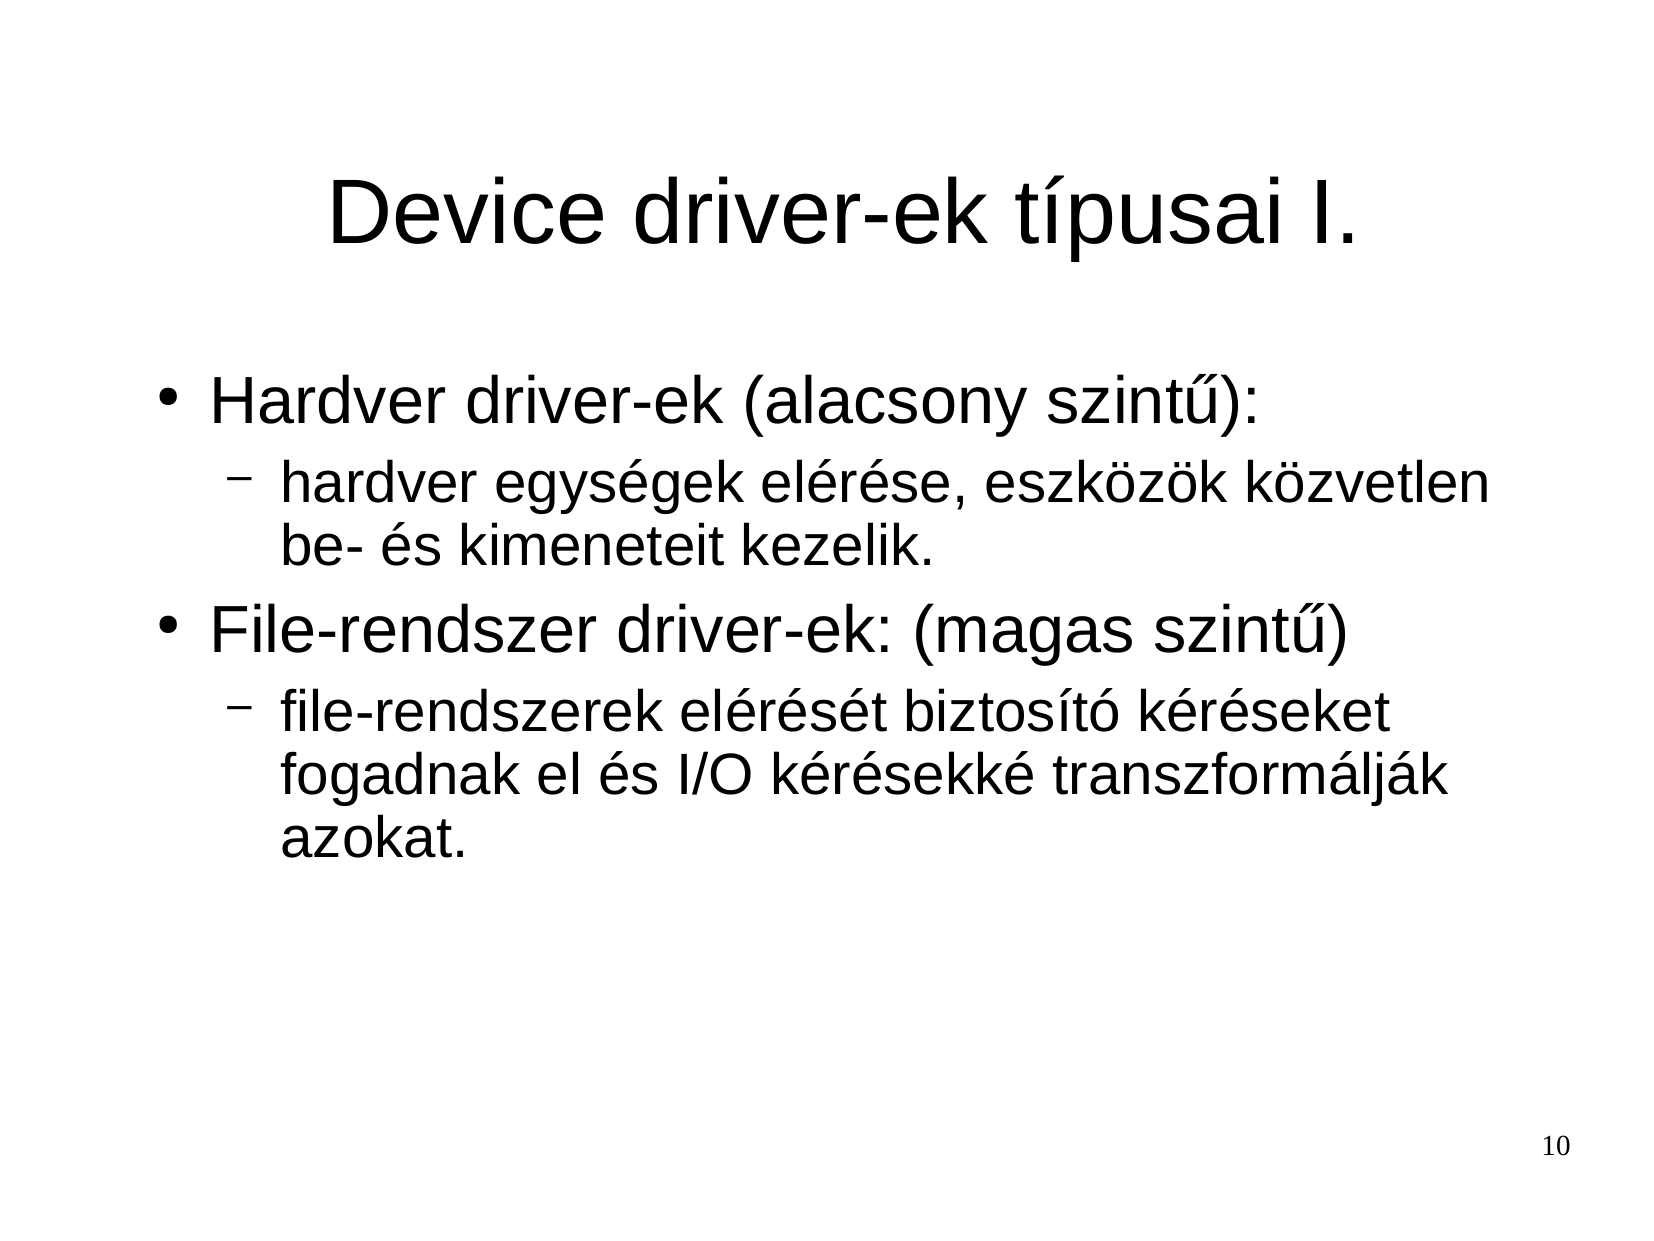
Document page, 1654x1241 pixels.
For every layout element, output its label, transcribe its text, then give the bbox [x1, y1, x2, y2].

title Device driver-ek típusai I. [124, 110, 1530, 317]
list Hardver driver-ek (alacsony szintű): hardver egységek elérése, eszközök közvetlen be- és kimeneteit kezelik. File-rendszer driver-ek: (magas szintű) file-rendszerek elérését biztosító kéréseket fogadnak el és I/O kérésekké transzformálják azokat. [124, 358, 1530, 1103]
